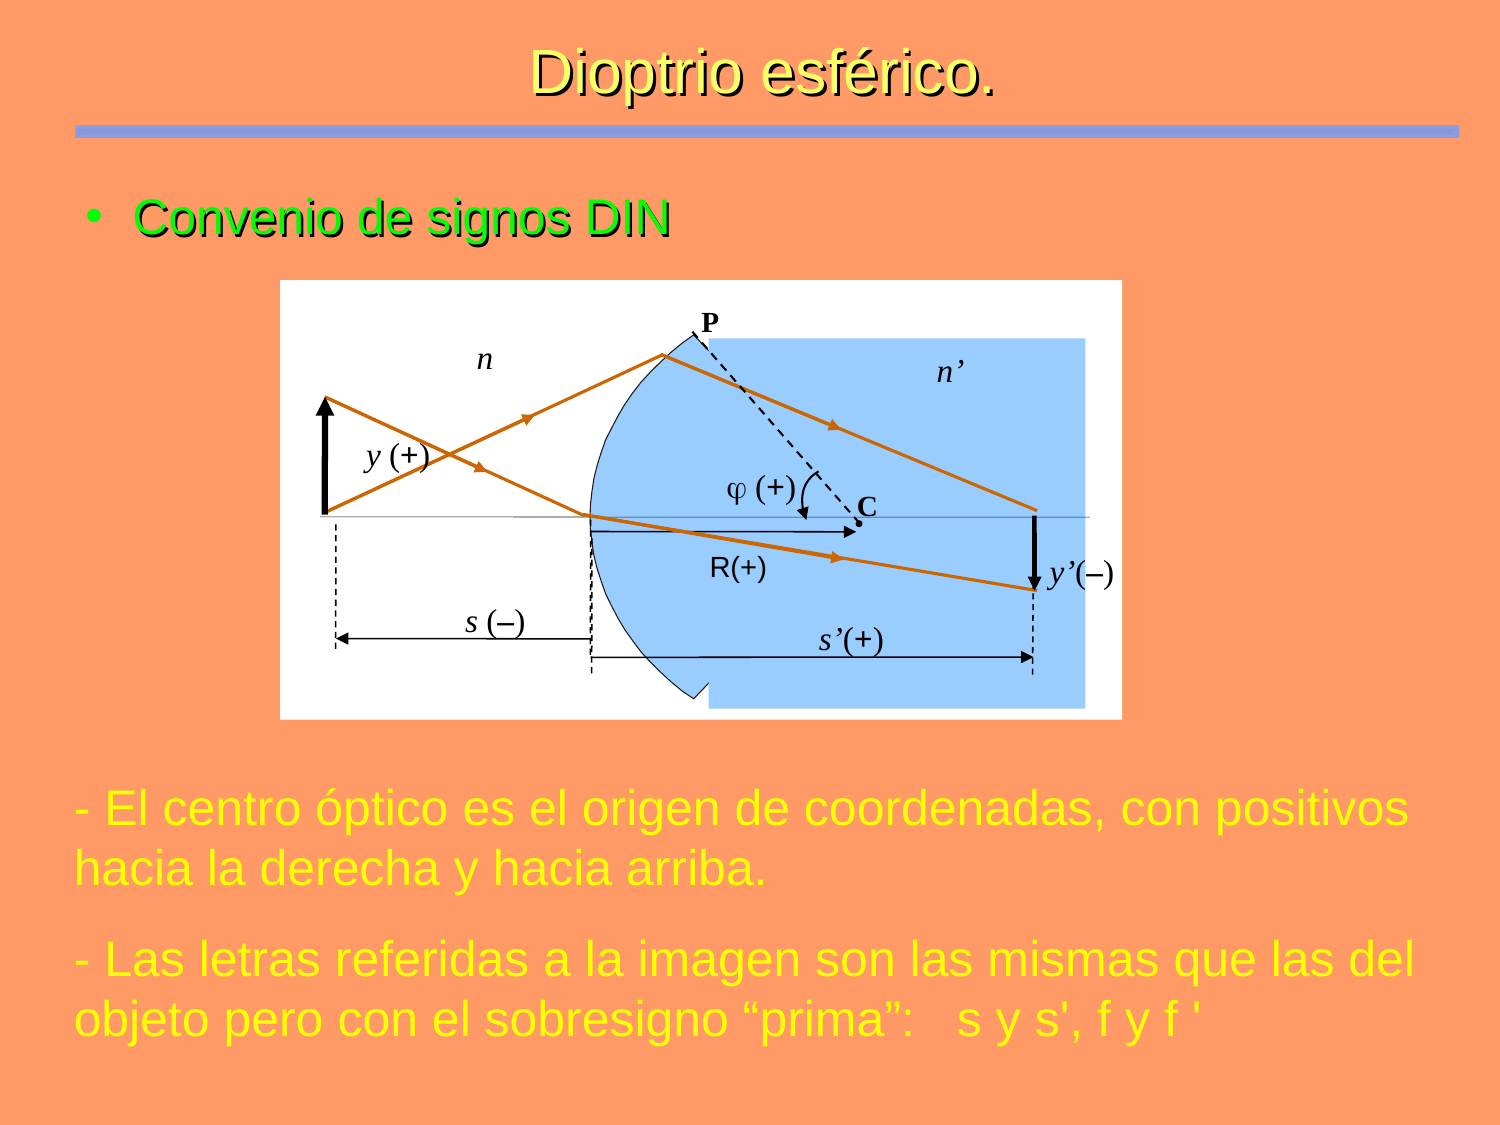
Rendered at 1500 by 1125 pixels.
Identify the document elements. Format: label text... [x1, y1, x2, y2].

text_box R(+) [679, 540, 798, 591]
text_box [75, 125, 1460, 138]
text_box  (+) [723, 464, 799, 505]
text_box Dioptrio esférico. [50, 23, 1476, 114]
text_box n [467, 336, 503, 377]
text_box n’ [926, 349, 975, 390]
text_box C [849, 487, 886, 523]
text_box y’(–) [1041, 550, 1122, 591]
text_box - El centro óptico es el origen de coordenadas, con positivos hacia la derecha y hacia arriba. - Las letras referidas a la imagen son las mismas que las del objeto pero con el sobresigno “prima”: s y s', f y f ' [59, 767, 1477, 1063]
text_box y (+) [354, 432, 442, 473]
text_box Convenio de signos DIN [70, 177, 768, 296]
text_box s’(+) [815, 617, 889, 658]
text_box s (–) [457, 598, 533, 639]
text_box R(+) [751, 540, 798, 548]
text_box [280, 280, 1123, 720]
text_box P [686, 295, 733, 346]
